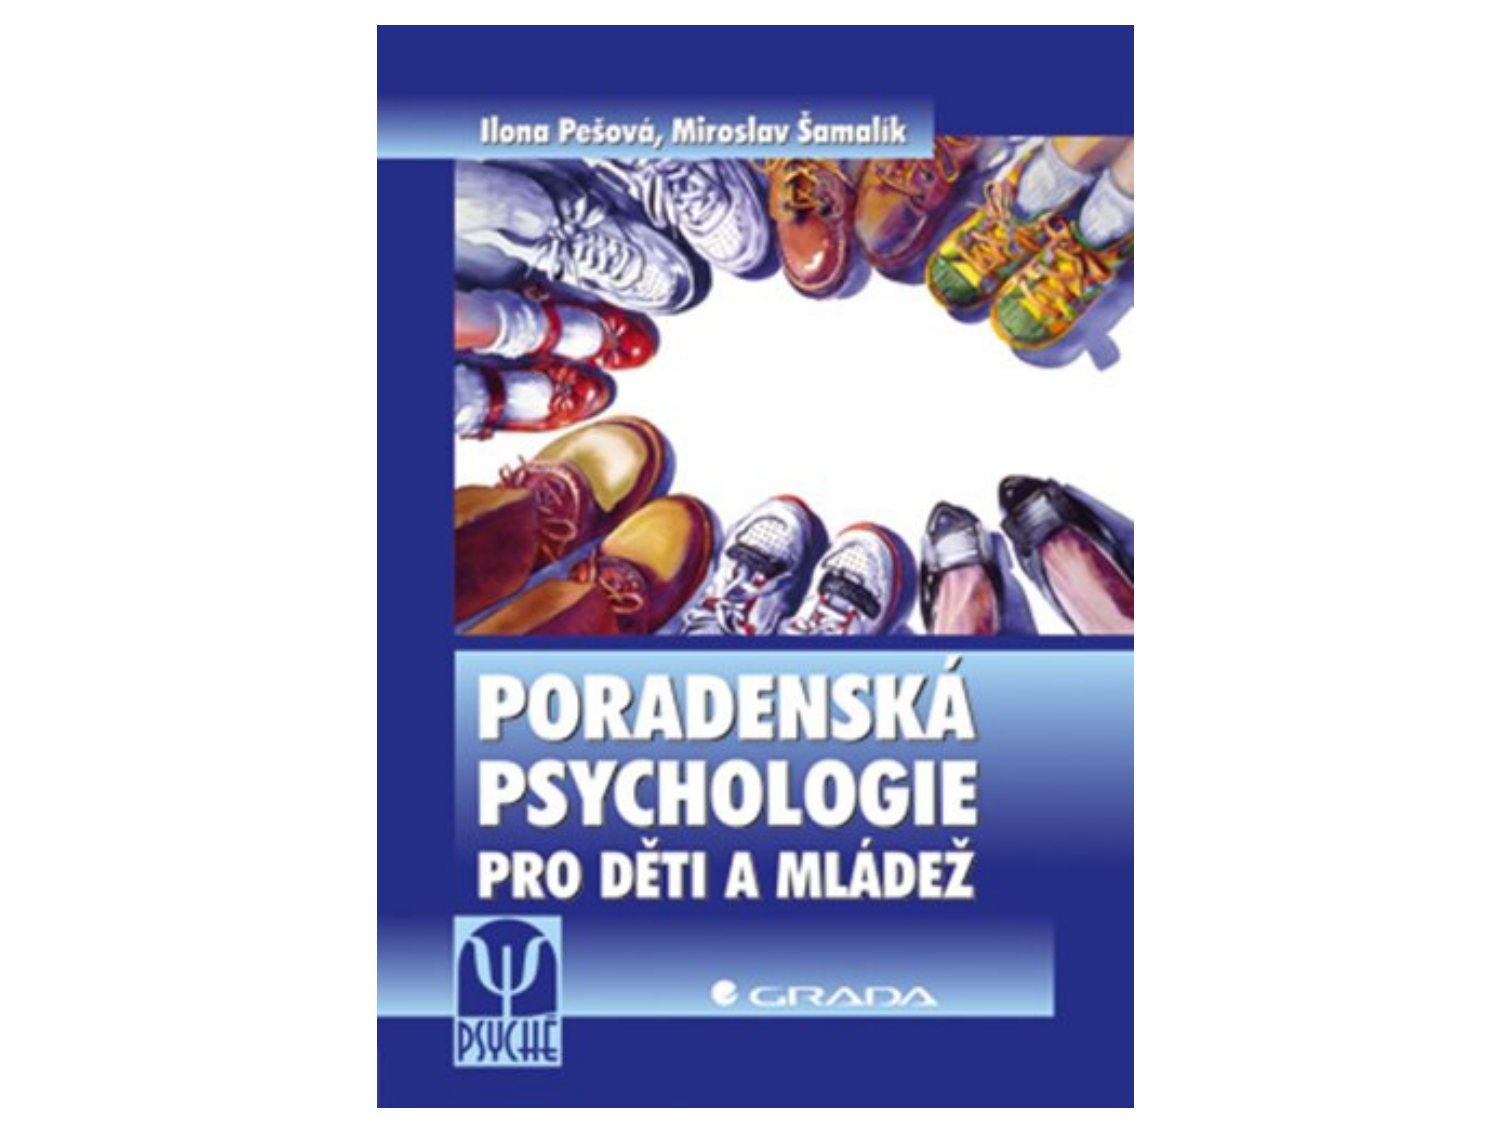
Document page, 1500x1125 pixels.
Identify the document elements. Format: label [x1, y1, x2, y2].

picture [377, 25, 1134, 1108]
